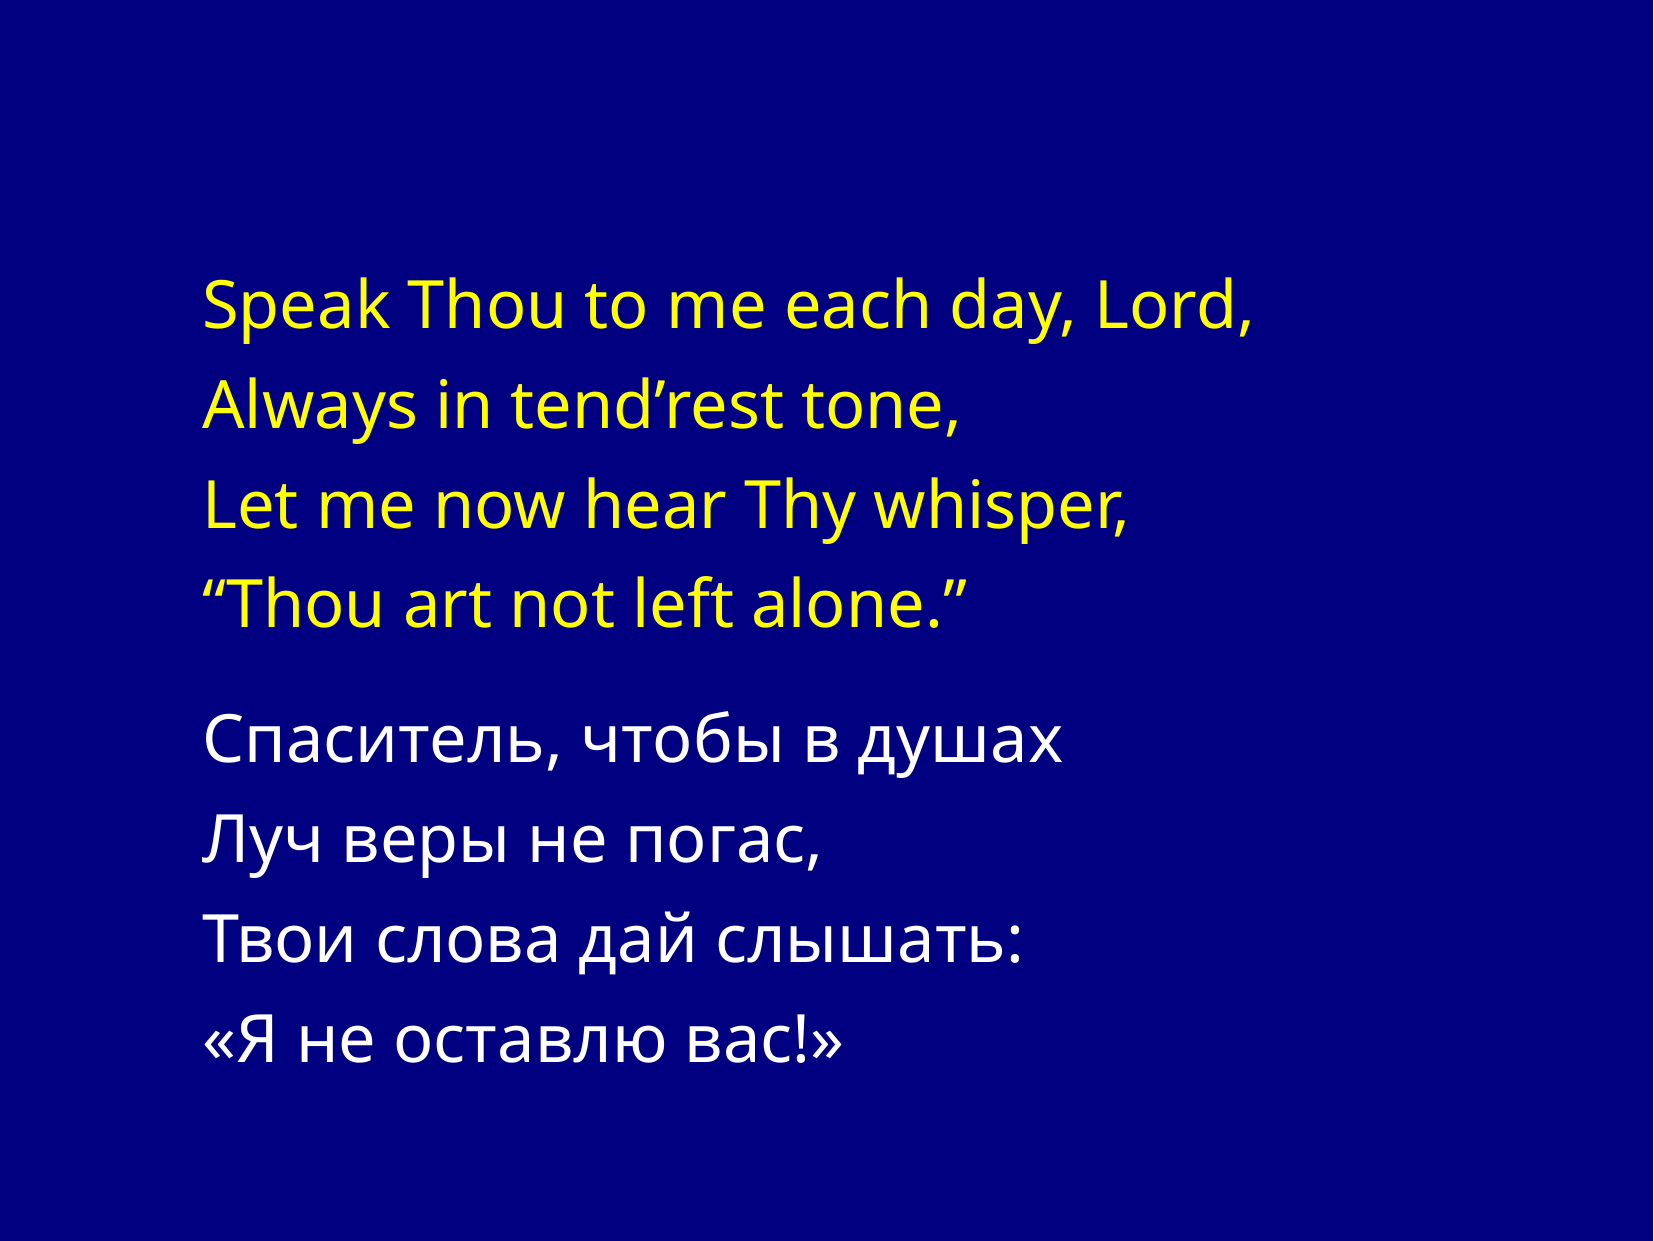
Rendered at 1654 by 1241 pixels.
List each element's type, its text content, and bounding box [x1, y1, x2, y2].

text_box Спаситель, чтобы в душах Луч веры не погас, Твои слова дай слышать: «Я не оставлю вас!» [75, 675, 1576, 1163]
text_box Speak Thou to me each day, Lord, Always in tend’rest tone, Let me now hear Thy whisper, “Thou art not left alone.” [75, 150, 1576, 638]
